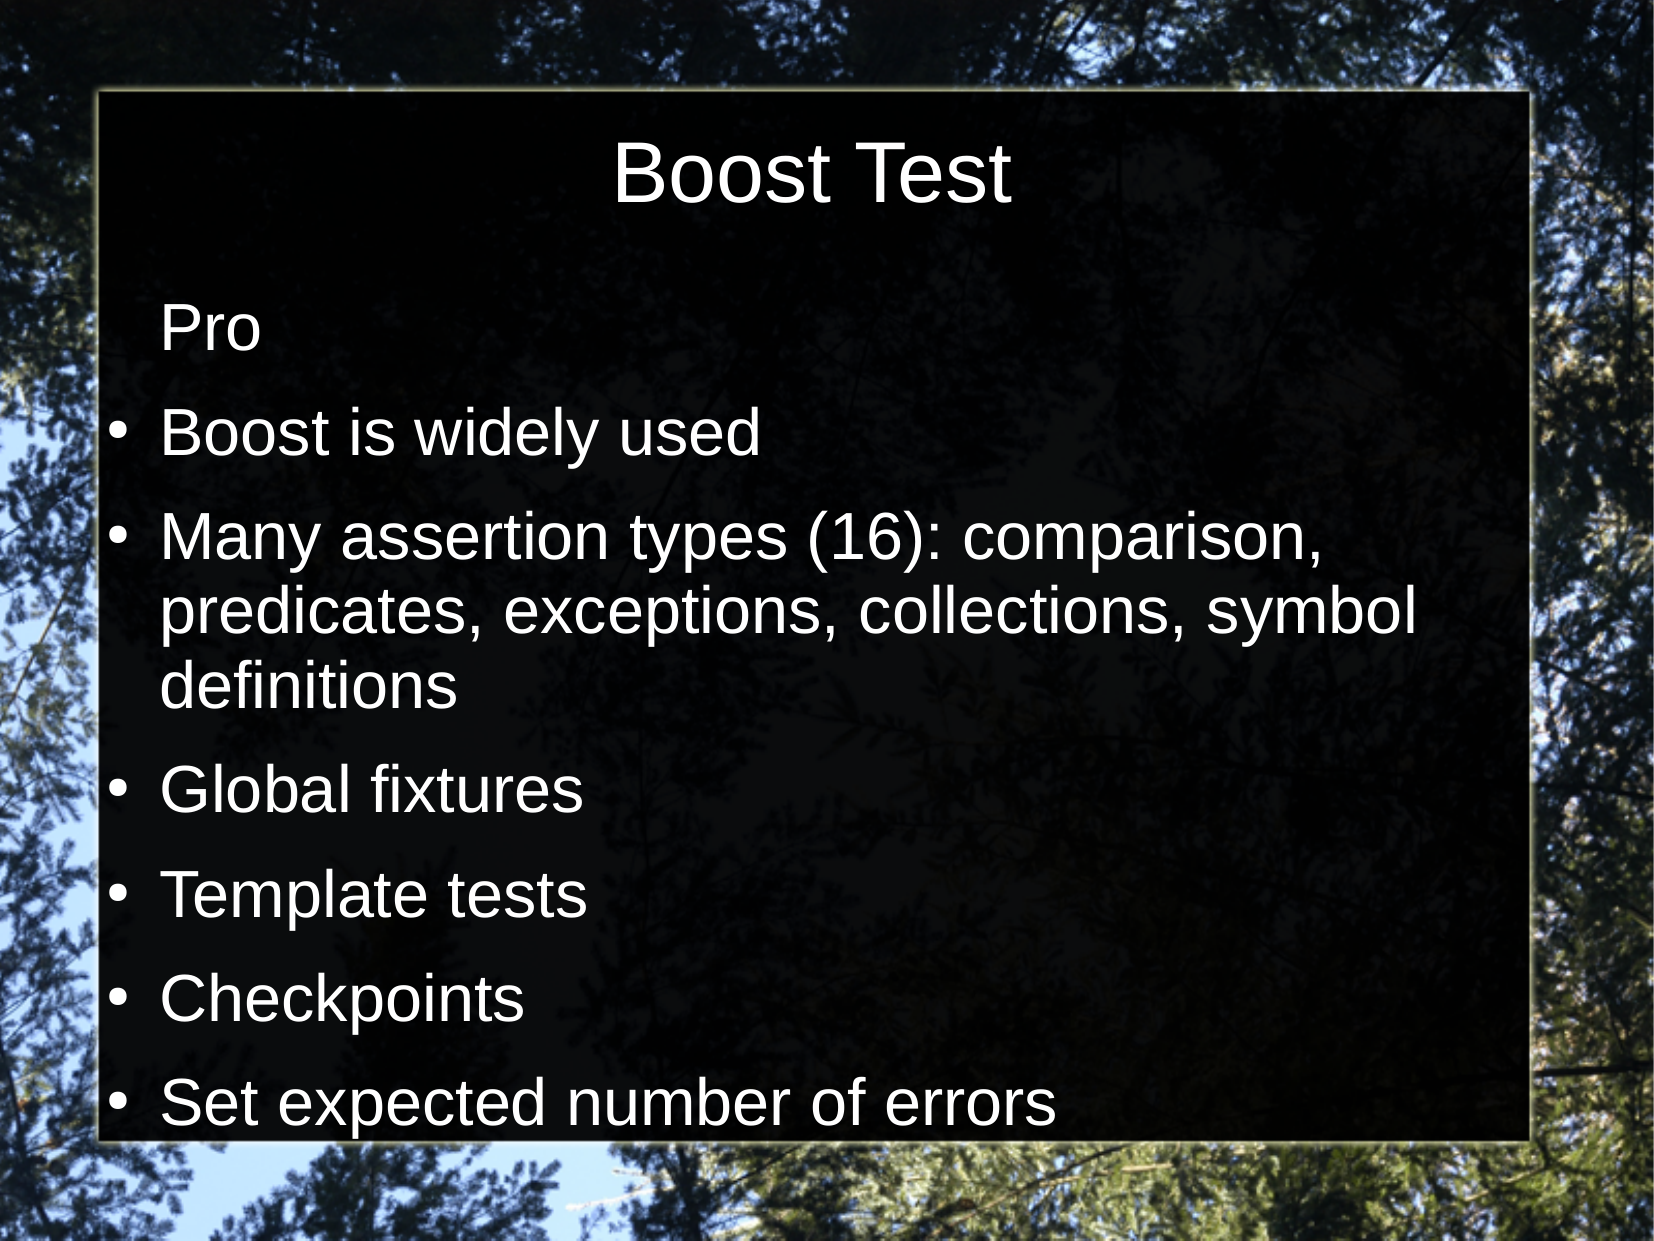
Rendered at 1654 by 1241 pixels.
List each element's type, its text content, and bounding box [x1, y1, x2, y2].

list Pro Boost is widely used Many assertion types (16): comparison, predicates, exceptions, collections, symbol definitions Global fixtures Template tests Checkpoints Set expected number of errors [88, 290, 1536, 1140]
picture [0, 0, 1654, 1241]
title Boost Test [88, 88, 1536, 257]
